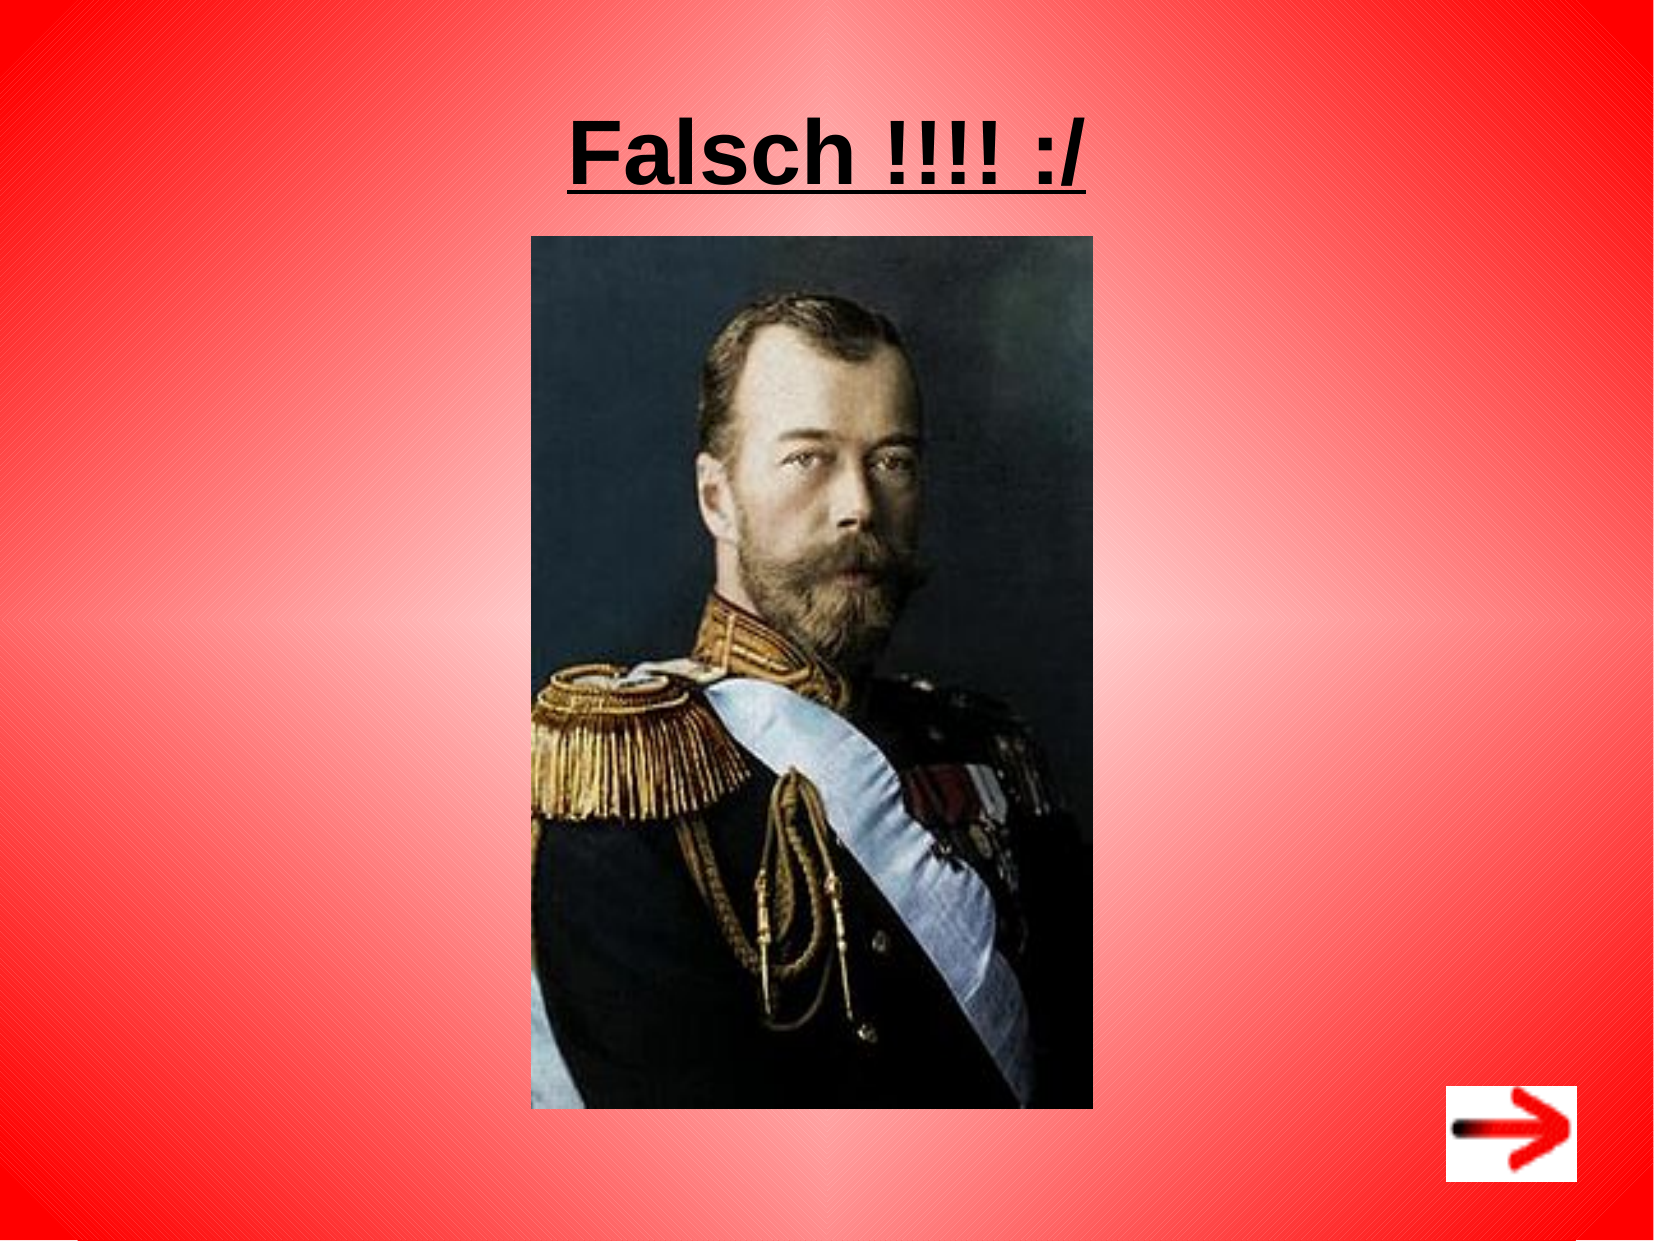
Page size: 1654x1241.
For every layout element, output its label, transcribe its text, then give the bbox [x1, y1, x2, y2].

picture [1446, 1086, 1577, 1182]
title Falsch !!!! :/ [82, 49, 1571, 257]
picture [531, 236, 1093, 1109]
